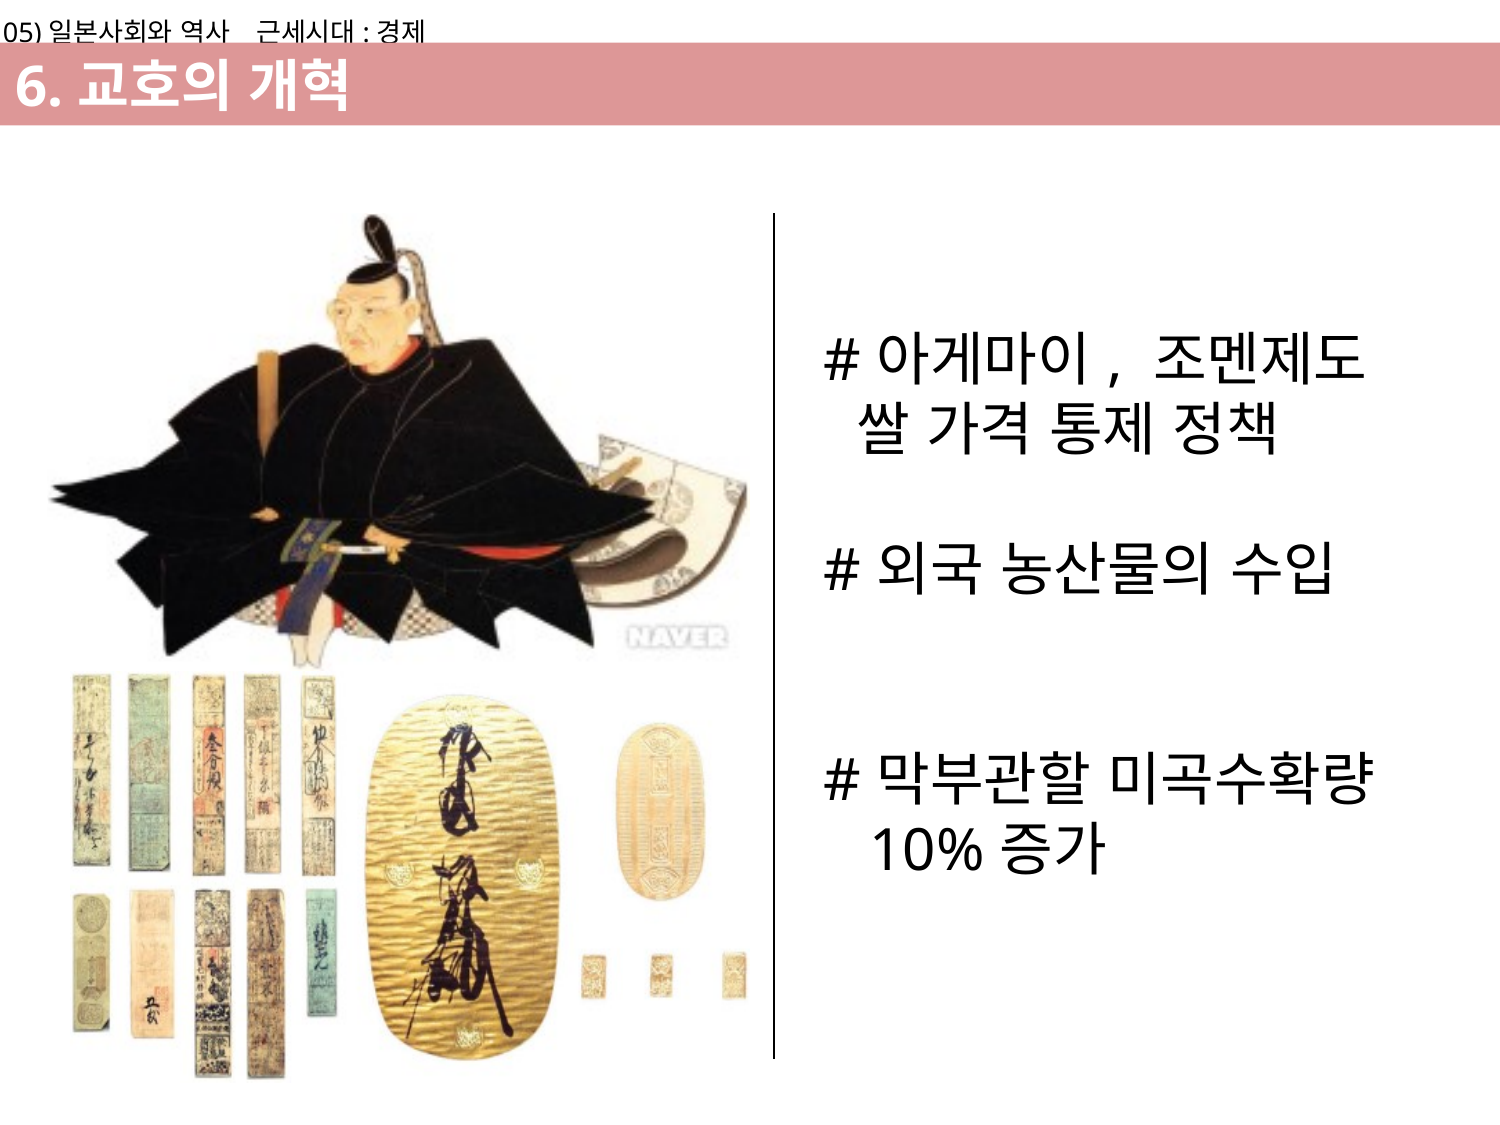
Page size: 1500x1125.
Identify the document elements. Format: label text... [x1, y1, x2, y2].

text_box # 아게마이 , 조멘제도 쌀 가격 통제 정책 # 외국 농산물의 수입 # 막부관할 미곡수확량 10% 증가 [809, 314, 1471, 890]
picture [47, 213, 750, 1083]
text_box 6. 교호의 개혁 [0, 42, 1500, 126]
text_box 05) 일본사회와 역사 _ 근세시대 : 경제 [0, 7, 868, 42]
